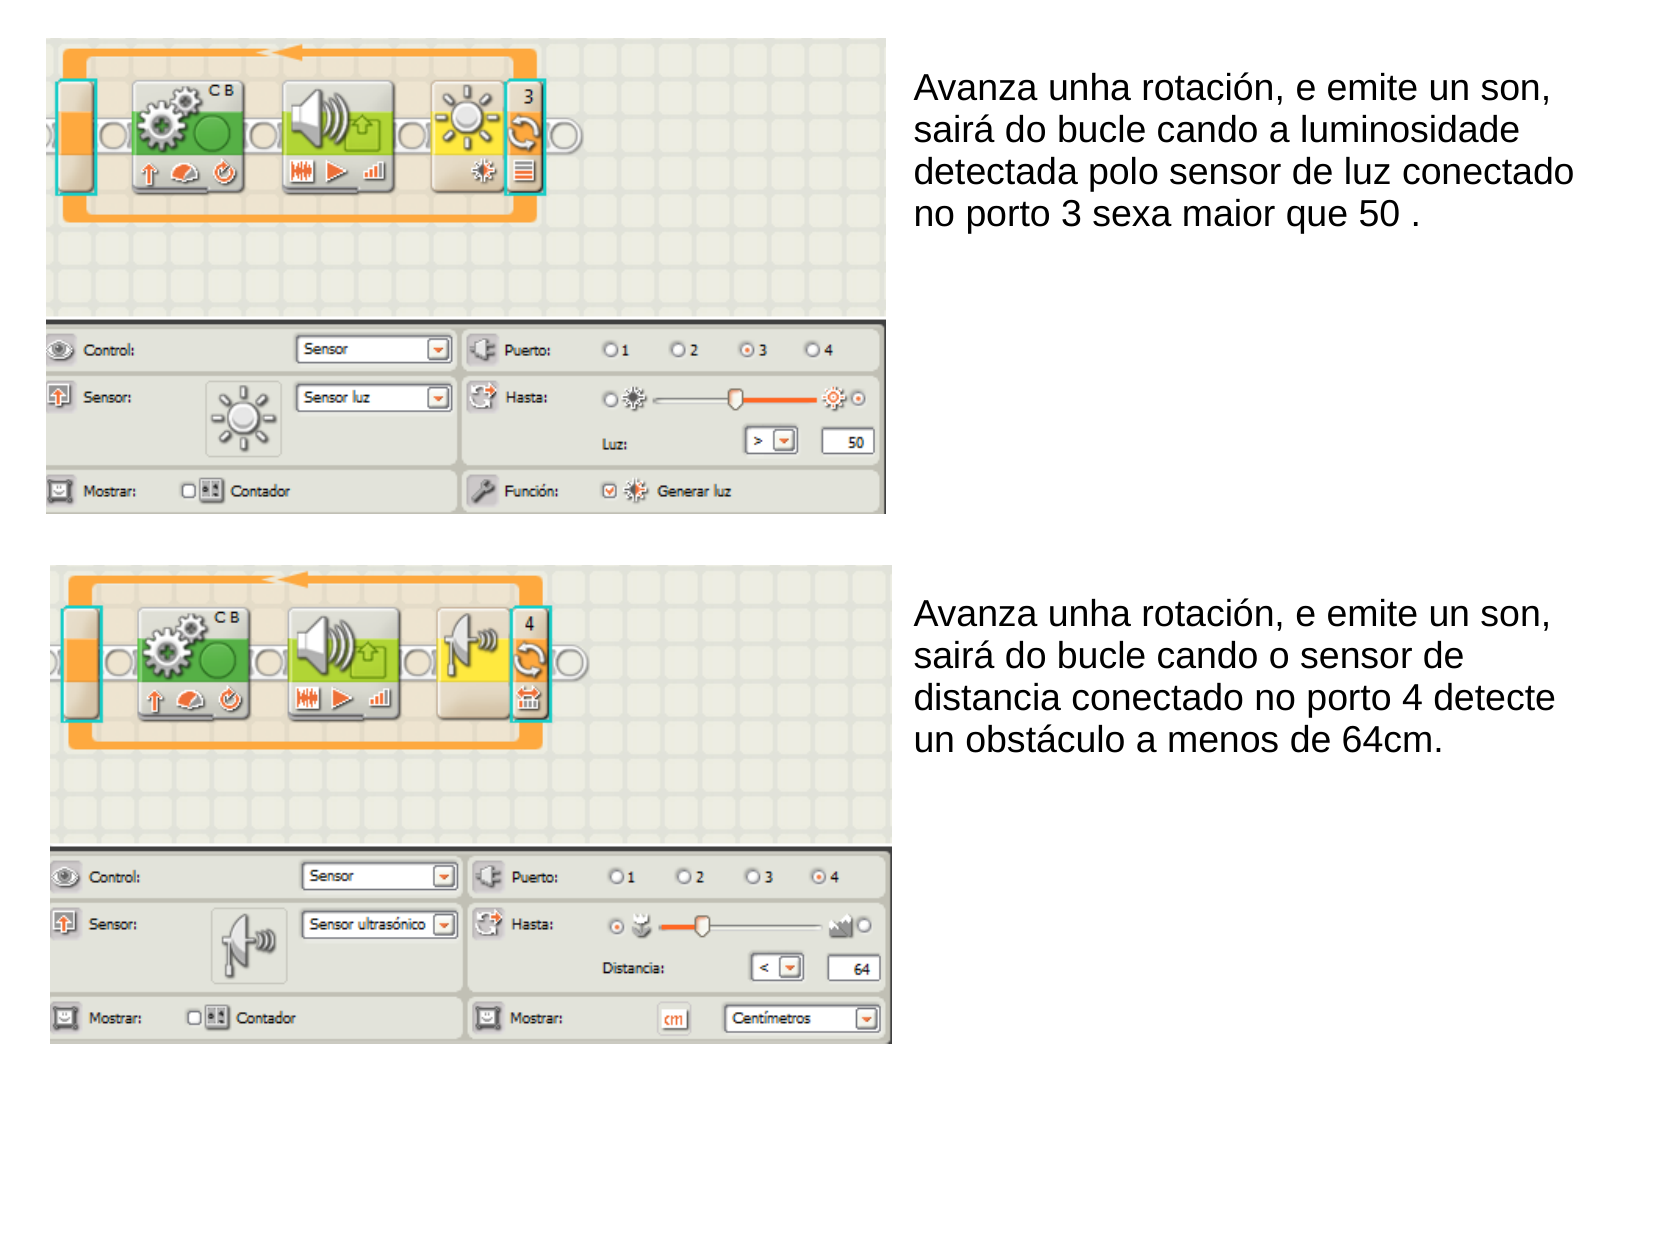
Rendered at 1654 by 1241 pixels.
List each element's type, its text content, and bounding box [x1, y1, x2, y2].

text_box Avanza unha rotación, e emite un son, sairá do bucle cando a luminosidade detectada polo sensor de luz conectado no porto 3 sexa maior que 50 . [898, 59, 1620, 241]
text_box Avanza unha rotación, e emite un son, sairá do bucle cando o sensor de distancia conectado no porto 4 detecte un obstáculo a menos de 64cm. [898, 584, 1621, 766]
picture [46, 38, 886, 514]
picture [50, 565, 892, 1044]
